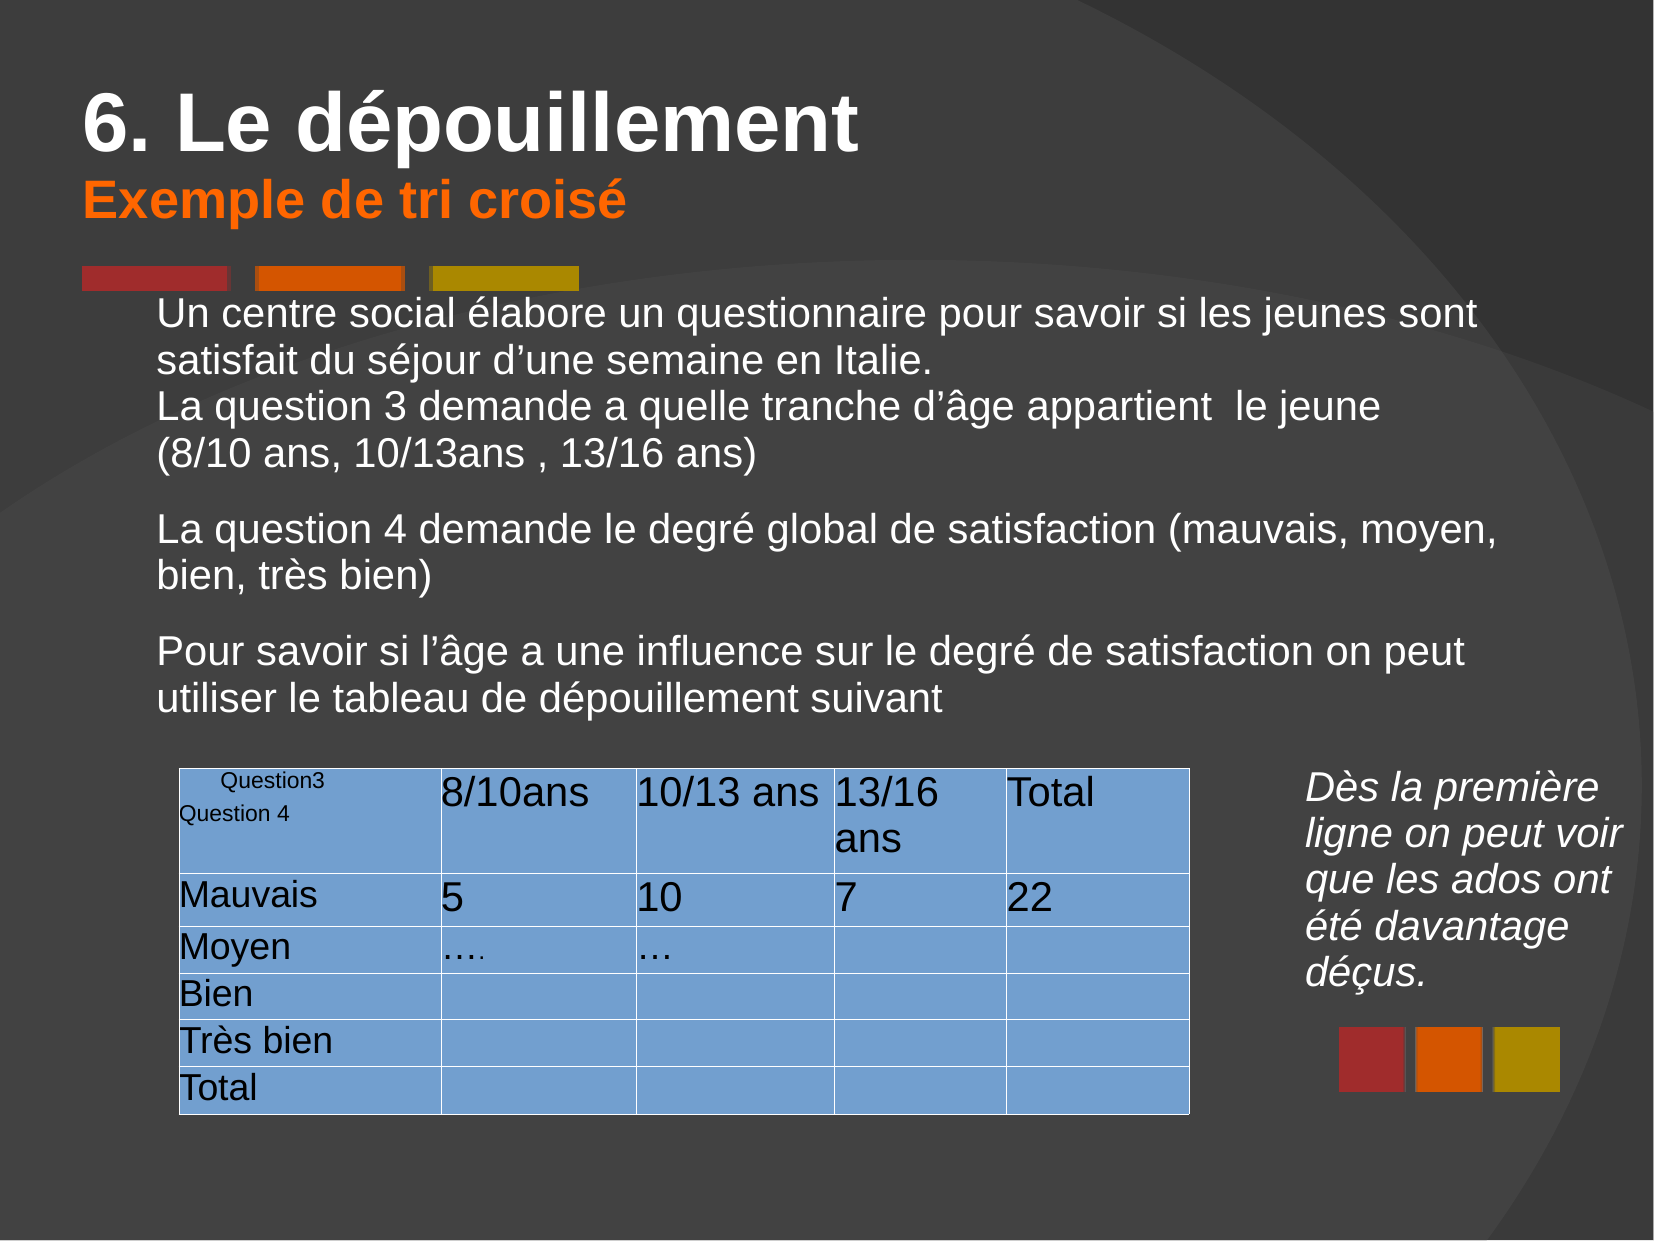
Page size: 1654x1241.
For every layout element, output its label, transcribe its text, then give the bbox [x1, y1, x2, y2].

table_cell [637, 1067, 834, 1114]
table_cell Bien [180, 974, 441, 1019]
table_cell 7 [835, 874, 1006, 926]
table_cell 5 [442, 874, 636, 926]
table_header Total [1007, 769, 1189, 873]
table_cell Très bien [180, 1020, 441, 1066]
picture [82, 266, 579, 290]
table_cell [442, 1020, 636, 1066]
table_cell Mauvais [180, 874, 441, 926]
table_cell [637, 1020, 834, 1066]
table_cell [1007, 974, 1189, 1019]
table_header 13/16 ans [835, 769, 1006, 873]
table_header Question3 Question 4 [180, 769, 441, 873]
table_cell [835, 1067, 1006, 1114]
table_cell Total [180, 1067, 441, 1114]
table_cell [835, 1020, 1006, 1066]
table_cell … [637, 927, 834, 973]
table_cell [1007, 1020, 1189, 1066]
table_cell 22 [1007, 874, 1189, 926]
table_cell [1007, 1067, 1189, 1114]
picture [1339, 1039, 1560, 1092]
table_cell …. [442, 927, 636, 973]
table_cell [442, 974, 636, 1019]
table_cell 10 [637, 874, 834, 926]
title 6. Le dépouillement Exemple de tri croisé [82, 49, 1571, 257]
table_header 10/13 ans [637, 769, 834, 873]
table_cell [637, 974, 834, 1019]
text_box Dès la première ligne on peut voir que les ados ont été davantage déçus. [1216, 755, 1654, 1039]
list Un centre social élabore un questionnaire pour savoir si les jeunes sont satisfait du séjour d’une semaine en Italie. La question 3 demande a quelle tranche d’âge appartient le jeune (8/10 ans, 10/13ans , 13/16 ans) La question 4 demande le degré global de satisfaction (mauvais, moyen, bien, très bien) Pour savoir si l’âge a une influence sur le degré de satisfaction on peut utiliser le tableau de dépouillement suivant [82, 290, 1571, 1010]
table_header 8/10ans [442, 769, 636, 873]
table_cell [835, 974, 1006, 1019]
table_cell [1007, 927, 1189, 973]
table_cell Moyen [180, 927, 441, 973]
table_cell [442, 1067, 636, 1114]
table_cell [835, 927, 1006, 973]
table_header 8/10ans [446, 792, 458, 804]
